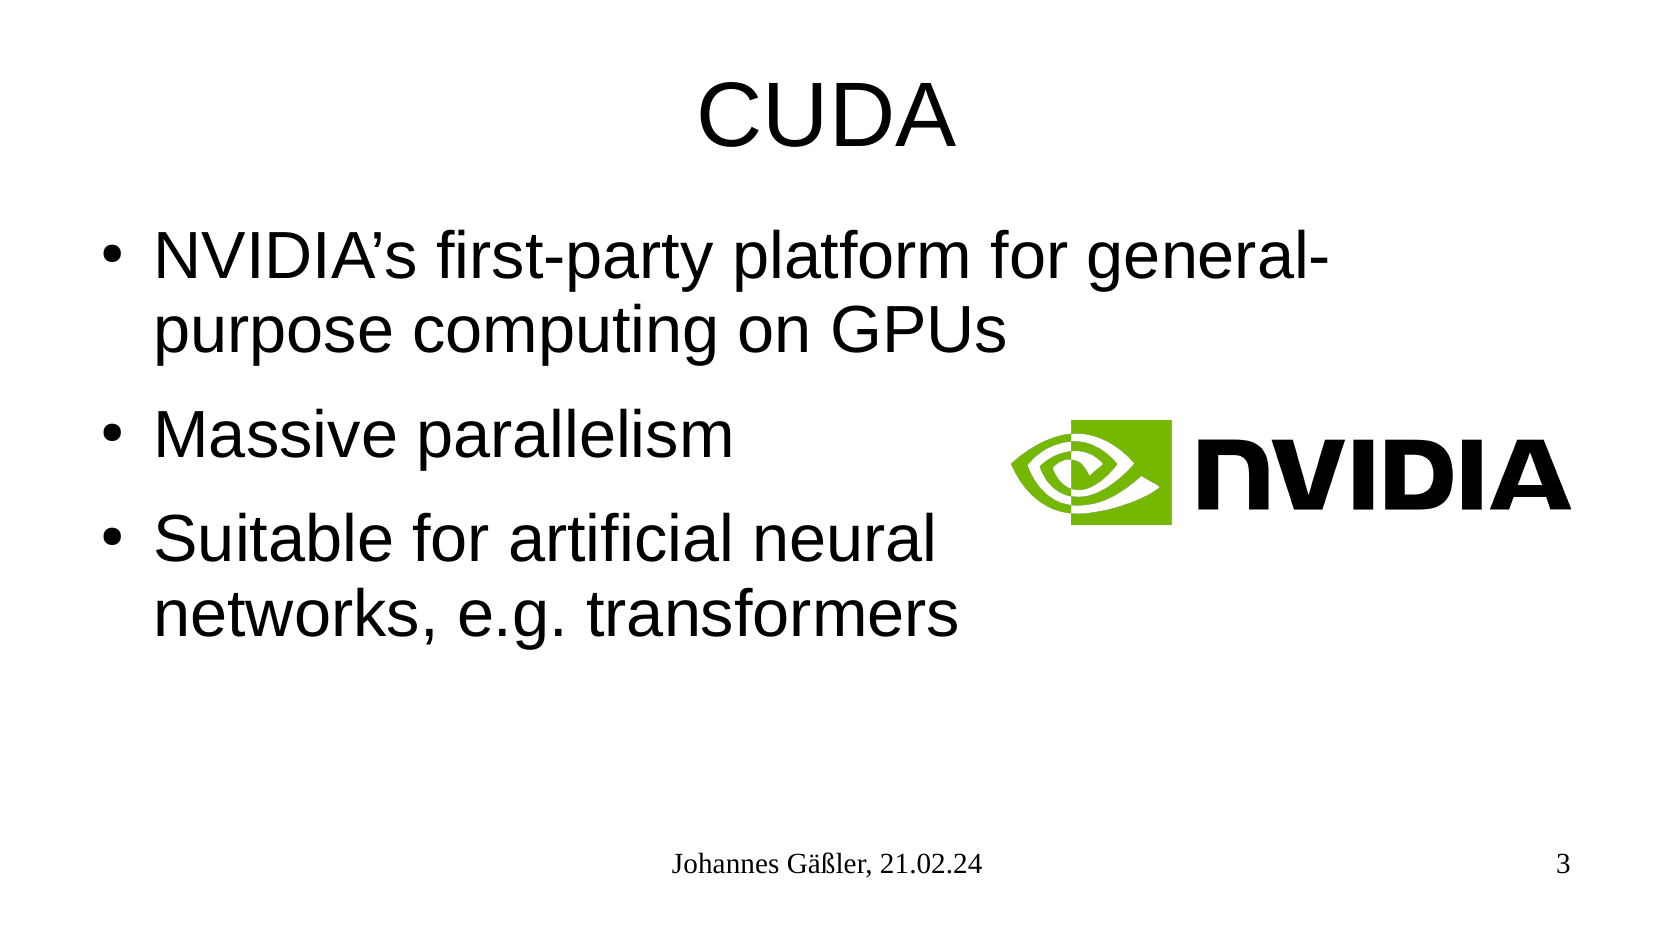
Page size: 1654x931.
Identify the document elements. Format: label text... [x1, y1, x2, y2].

picture [1011, 420, 1571, 526]
list NVIDIA’s first-party platform for general-purpose computing on GPUs Massive parallelism Suitable for artificial neural networks, e.g. transformers [82, 217, 1571, 758]
title CUDA [82, 37, 1571, 193]
